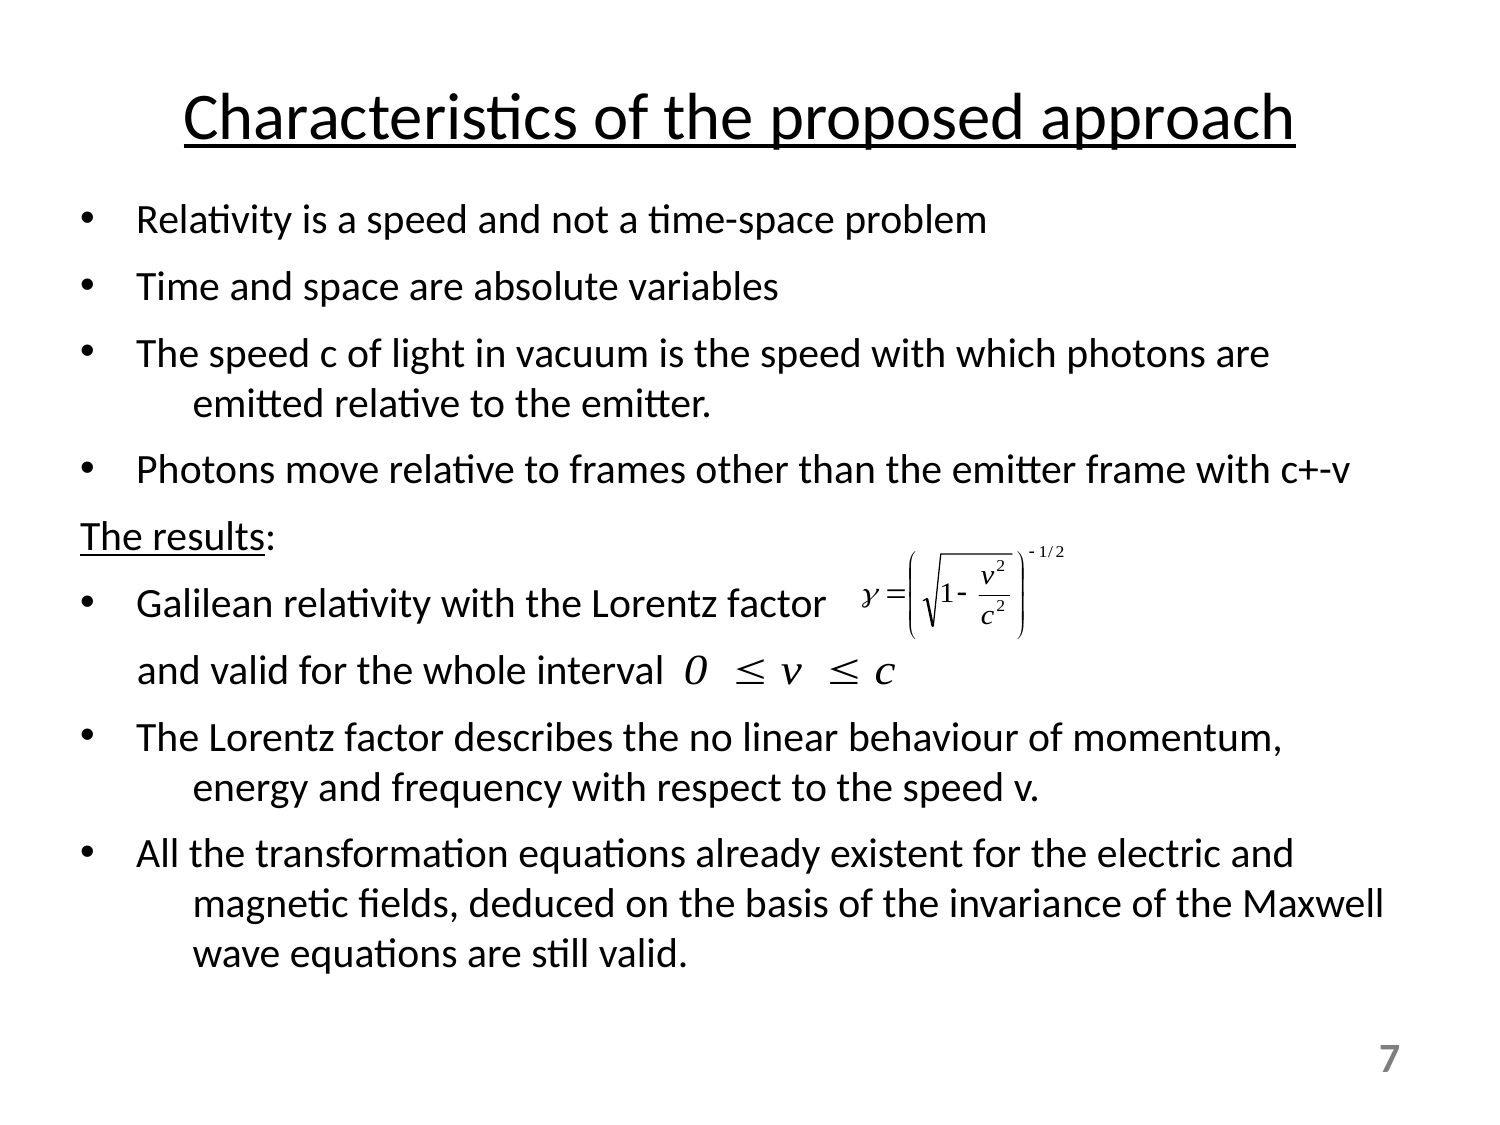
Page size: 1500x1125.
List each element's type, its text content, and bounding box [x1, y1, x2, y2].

text_box 7 [1364, 1023, 1416, 1089]
chart [679, 538, 1069, 696]
list Relativity is a speed and not a time-space problem Time and space are absolute variables The speed c of light in vacuum is the speed with which photons are emitted relative to the emitter. Photons move relative to frames other than the emitter frame with c+-v The results: Galilean relativity with the Lorentz factor and valid for the whole interval The Lorentz factor describes the no linear behaviour of momentum, energy and frequency with respect to the speed v. All the transformation equations already existent for the electric and magnetic fields, deduced on the basis of the invariance of the Maxwell wave equations are still valid. [64, 184, 1415, 1000]
title Characteristics of the proposed approach [64, 19, 1415, 184]
